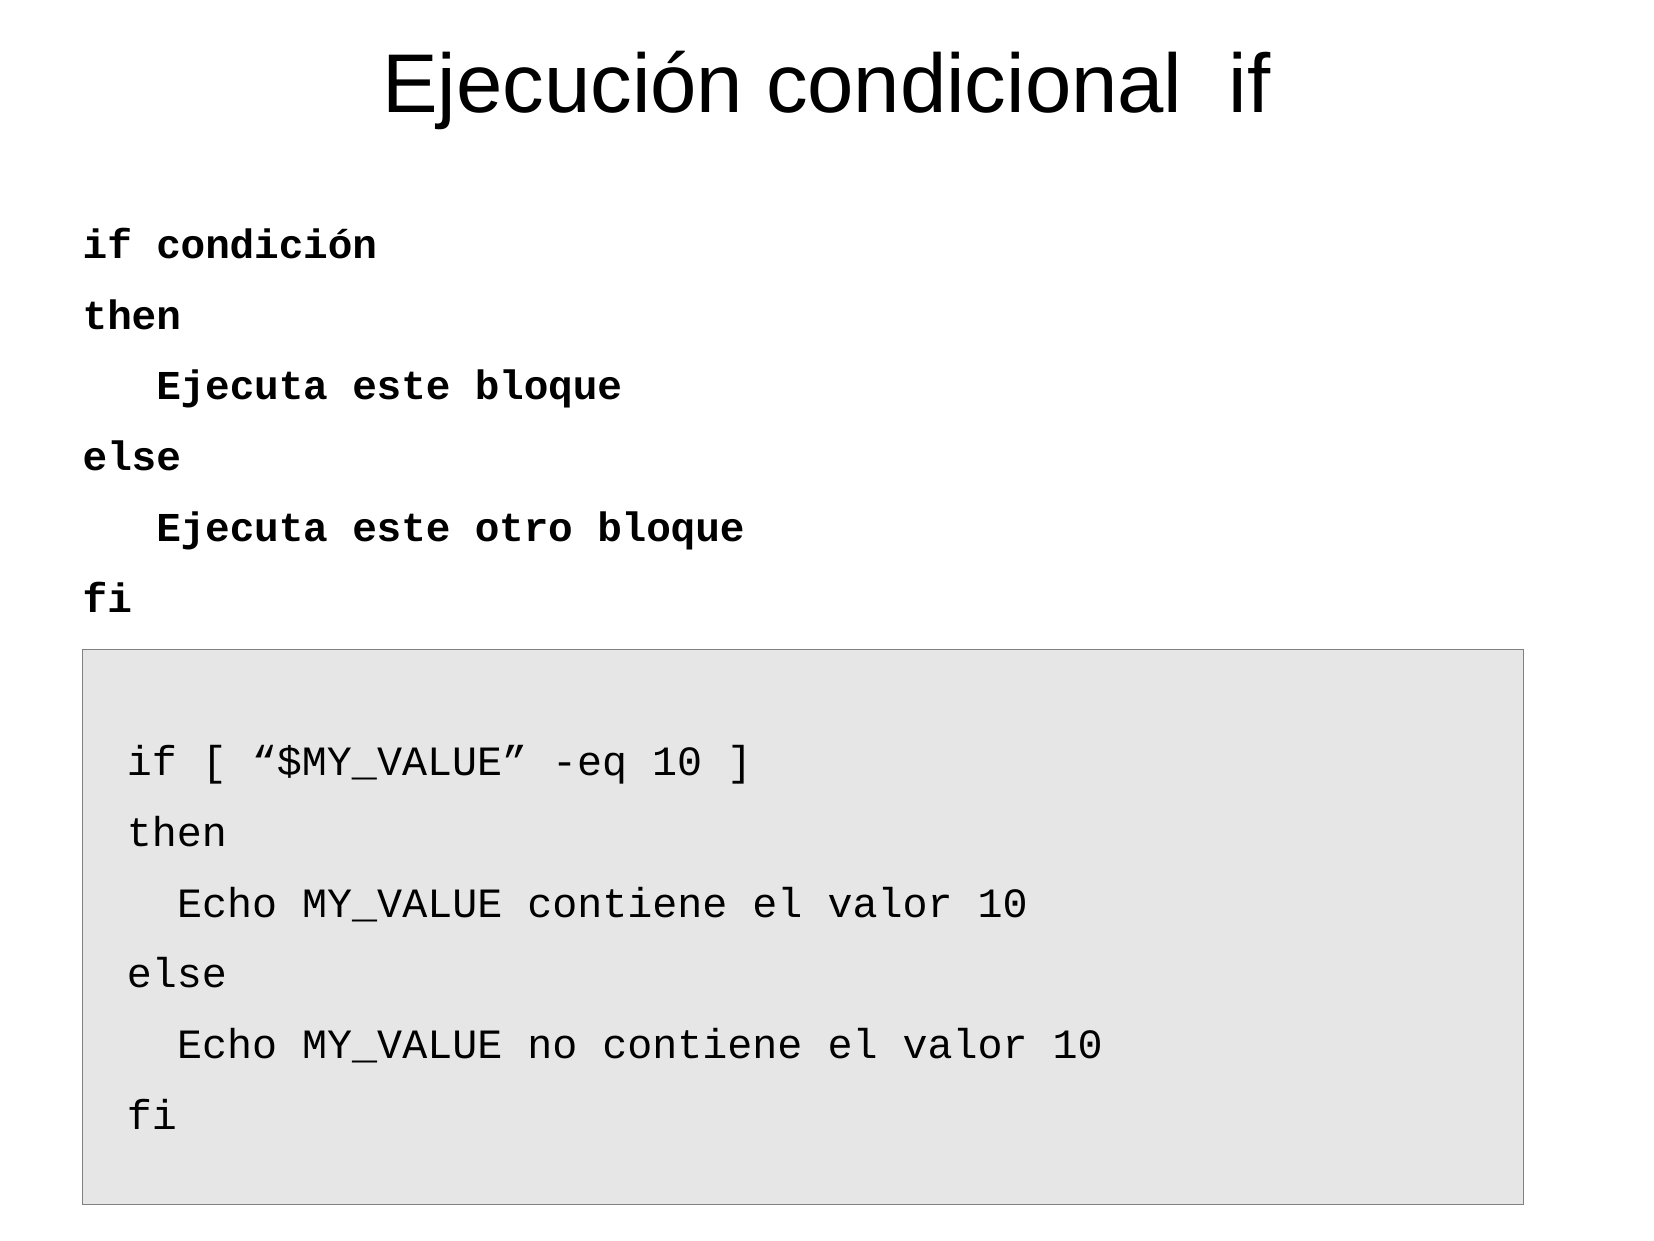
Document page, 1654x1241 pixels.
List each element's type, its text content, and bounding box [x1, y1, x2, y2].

title Ejecución condicional if [82, 19, 1571, 148]
text_box if [ “$MY_VALUE” -eq 10 ] then Echo MY_VALUE contiene el valor 10 else Echo MY_VALUE no contiene el valor 10 fi [82, 649, 1524, 1205]
list if condición then Ejecuta este bloque else Ejecuta este otro bloque fi [82, 154, 1571, 697]
